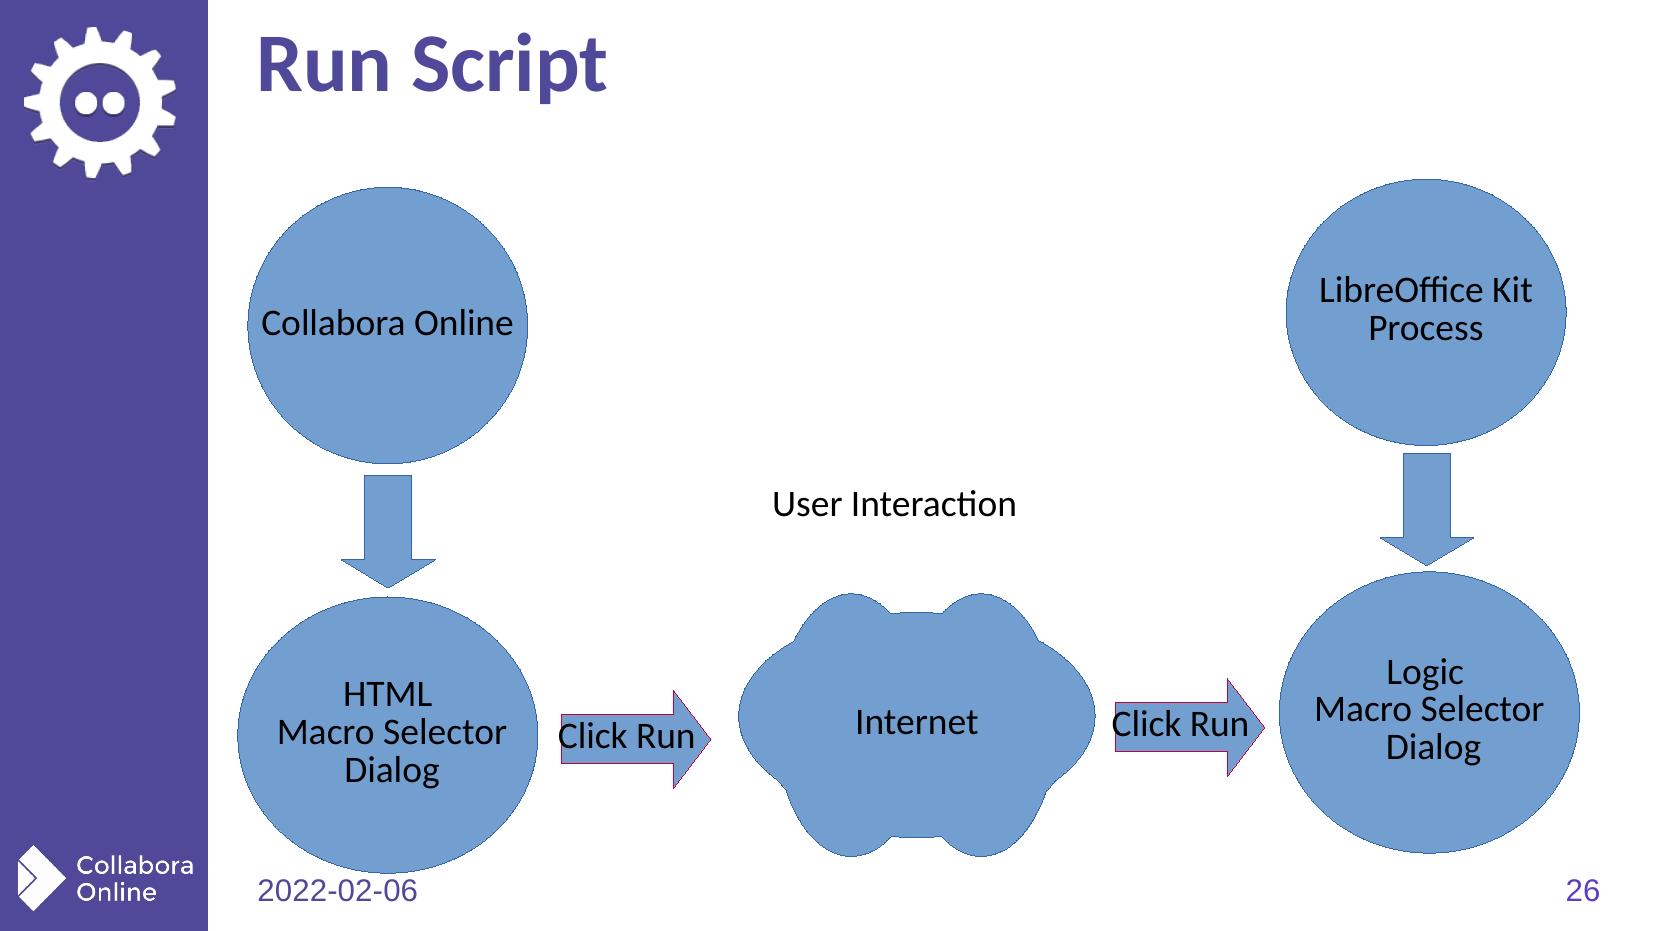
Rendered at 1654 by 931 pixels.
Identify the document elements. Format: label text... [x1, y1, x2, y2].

picture [24, 27, 181, 182]
text_box [341, 475, 436, 588]
text_box User Interaction [757, 480, 1048, 572]
text_box LibreOffice Kit Process [1286, 179, 1567, 446]
text_box HTML Macro Selector Dialog [237, 596, 538, 874]
text_box Click Run [1115, 678, 1265, 777]
picture [13, 840, 197, 916]
text_box Logic Macro Selector Dialog [1279, 571, 1580, 854]
text_box [1380, 453, 1474, 566]
text_box Internet [738, 593, 1096, 857]
title Run Script [256, 0, 1636, 165]
text_box Click Run [561, 690, 711, 789]
text_box Collabora Online [247, 187, 528, 464]
